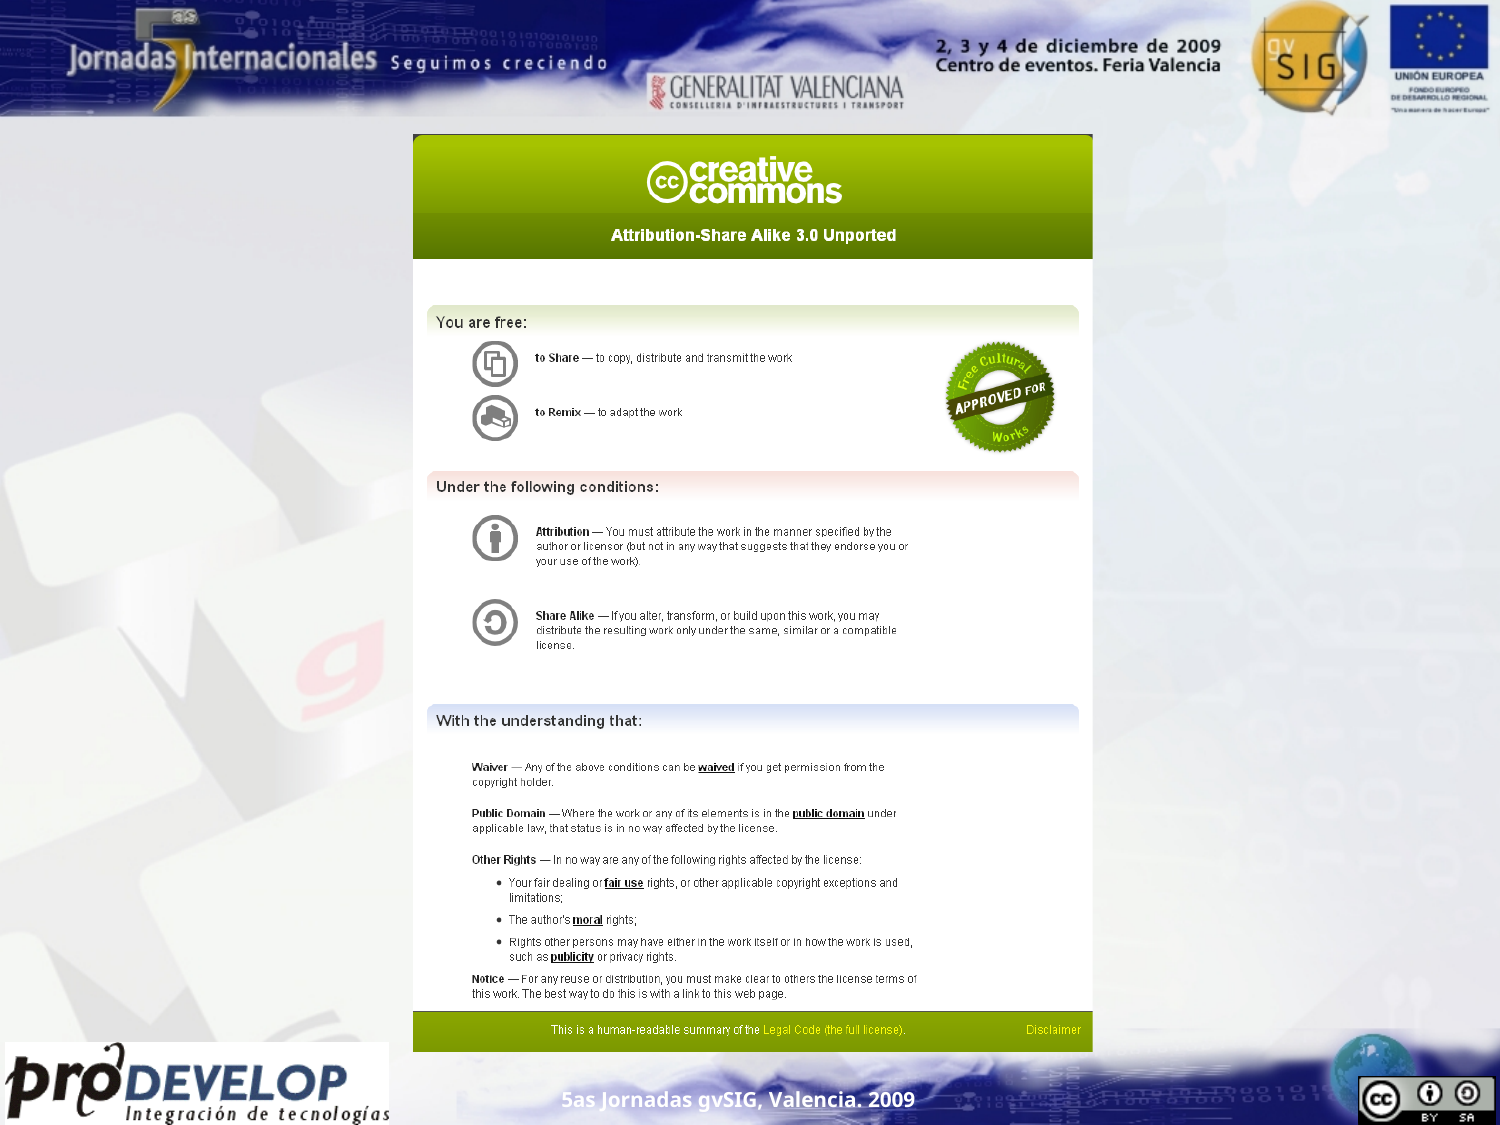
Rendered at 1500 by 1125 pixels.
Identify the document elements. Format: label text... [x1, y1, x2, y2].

picture [0, 0, 1500, 1125]
text_box http://creativecommons.org/licenses/by-nc-sa/3.0/legalcode [472, 1052, 1063, 1060]
